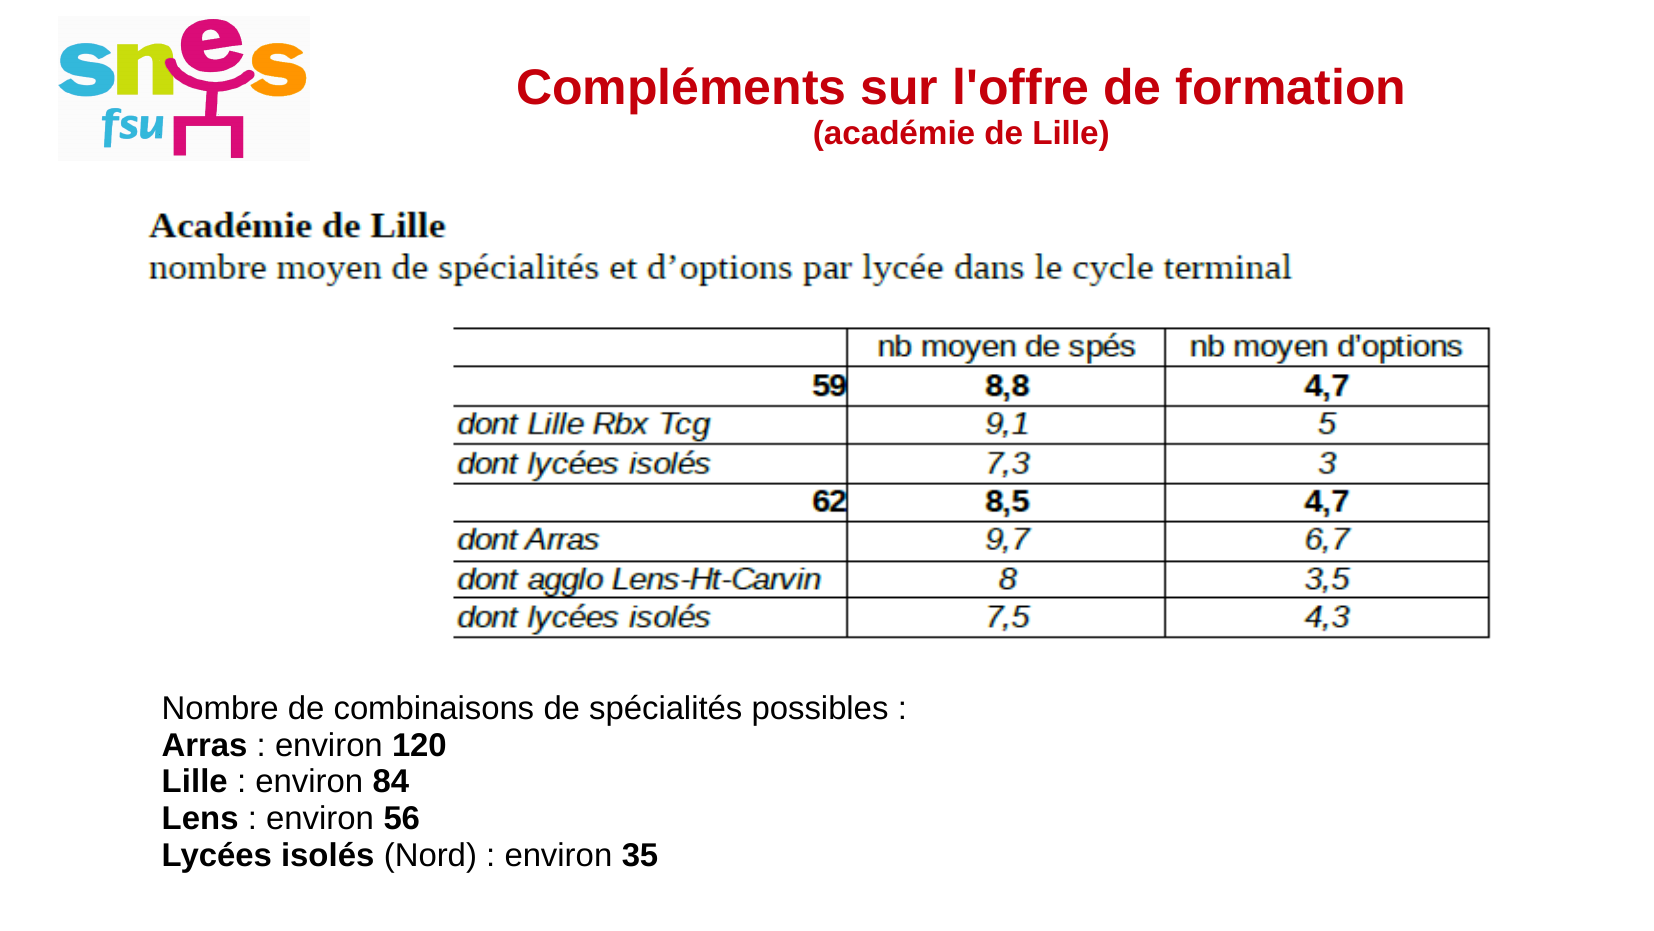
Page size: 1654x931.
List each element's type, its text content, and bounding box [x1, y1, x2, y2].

picture [134, 196, 1519, 662]
text_box Nombre de combinaisons de spécialités possibles : Arras : environ 120 Lille : environ 84 Lens : environ 56 Lycées isolés (Nord) : environ 35 [146, 682, 1238, 884]
picture [58, 17, 310, 161]
text_box Compléments sur l'offre de formation (académie de Lille) [293, 51, 1629, 182]
